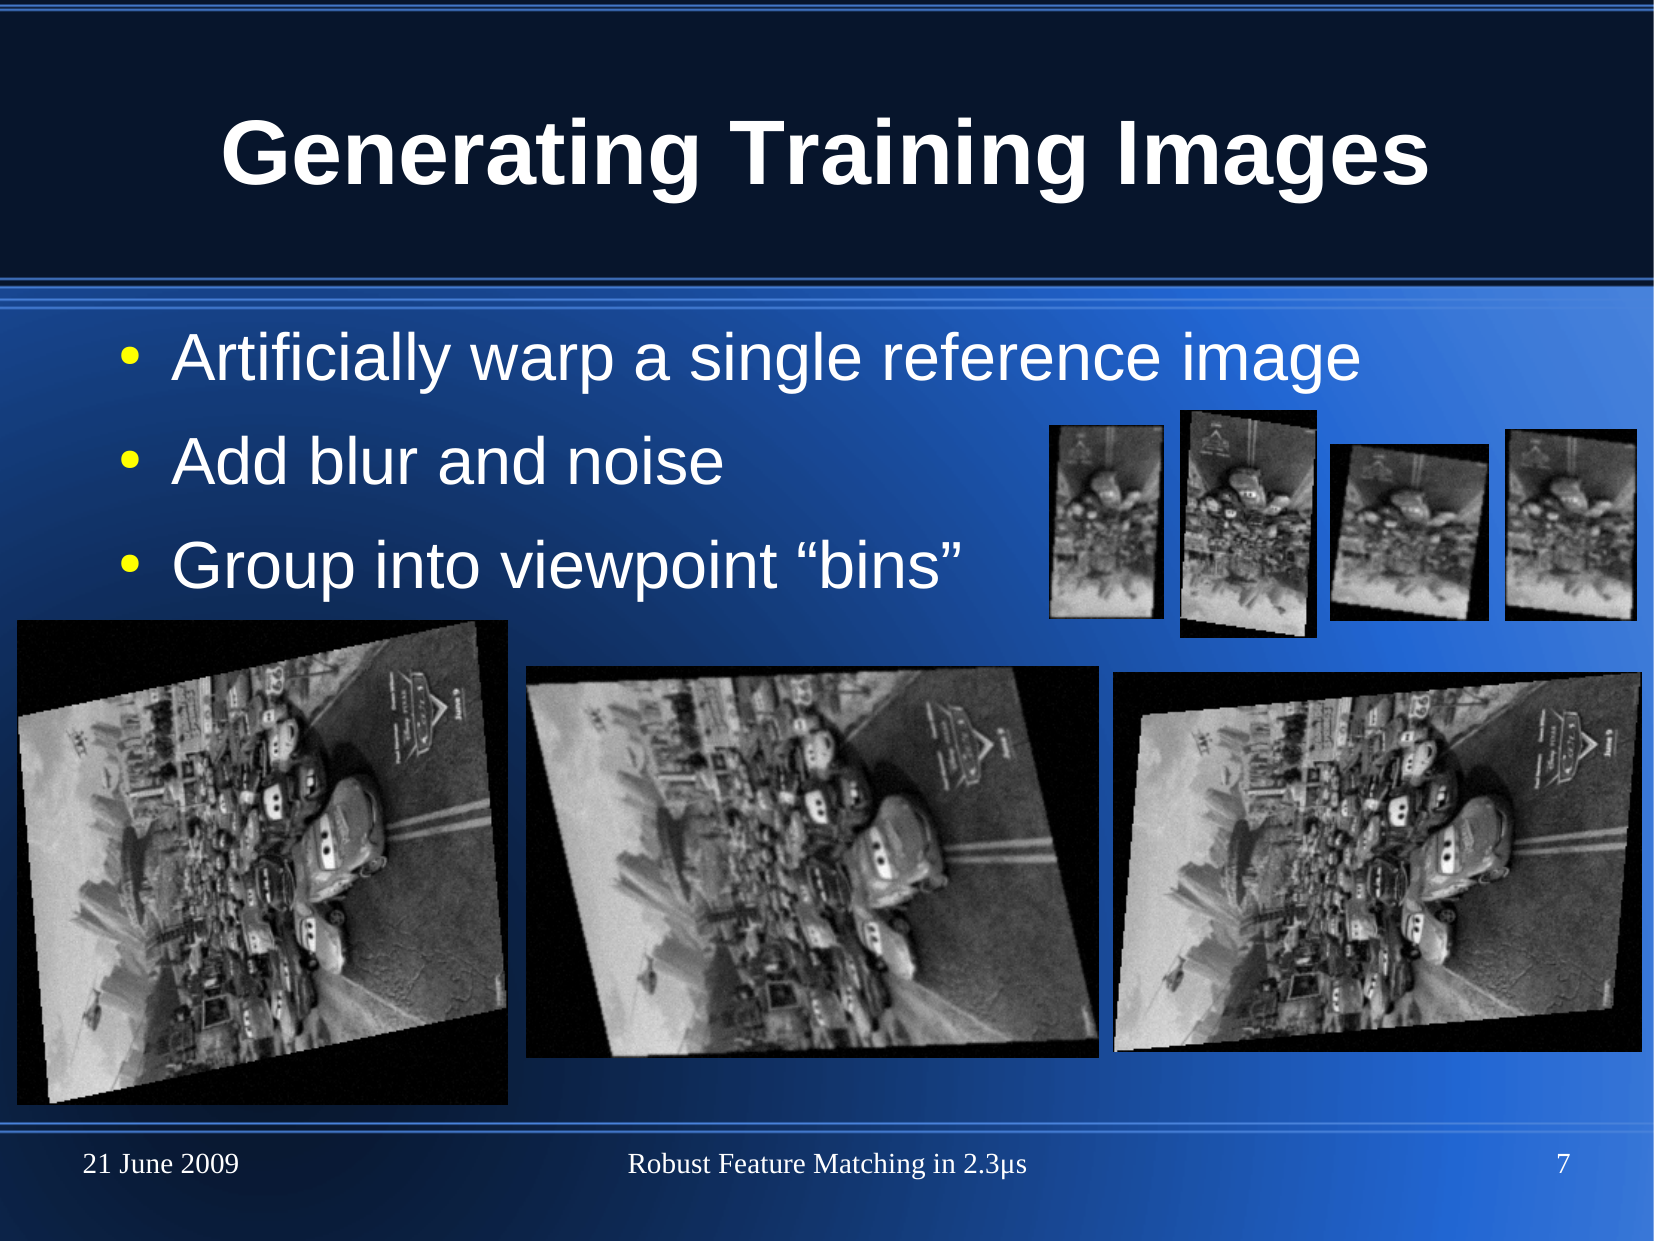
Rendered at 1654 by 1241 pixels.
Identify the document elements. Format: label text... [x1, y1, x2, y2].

picture [0, 0, 1654, 1241]
list Artificially warp a single reference image Add blur and noise Group into viewpoint “bins” [82, 319, 1571, 1022]
title Generating Training Images [82, 49, 1571, 257]
